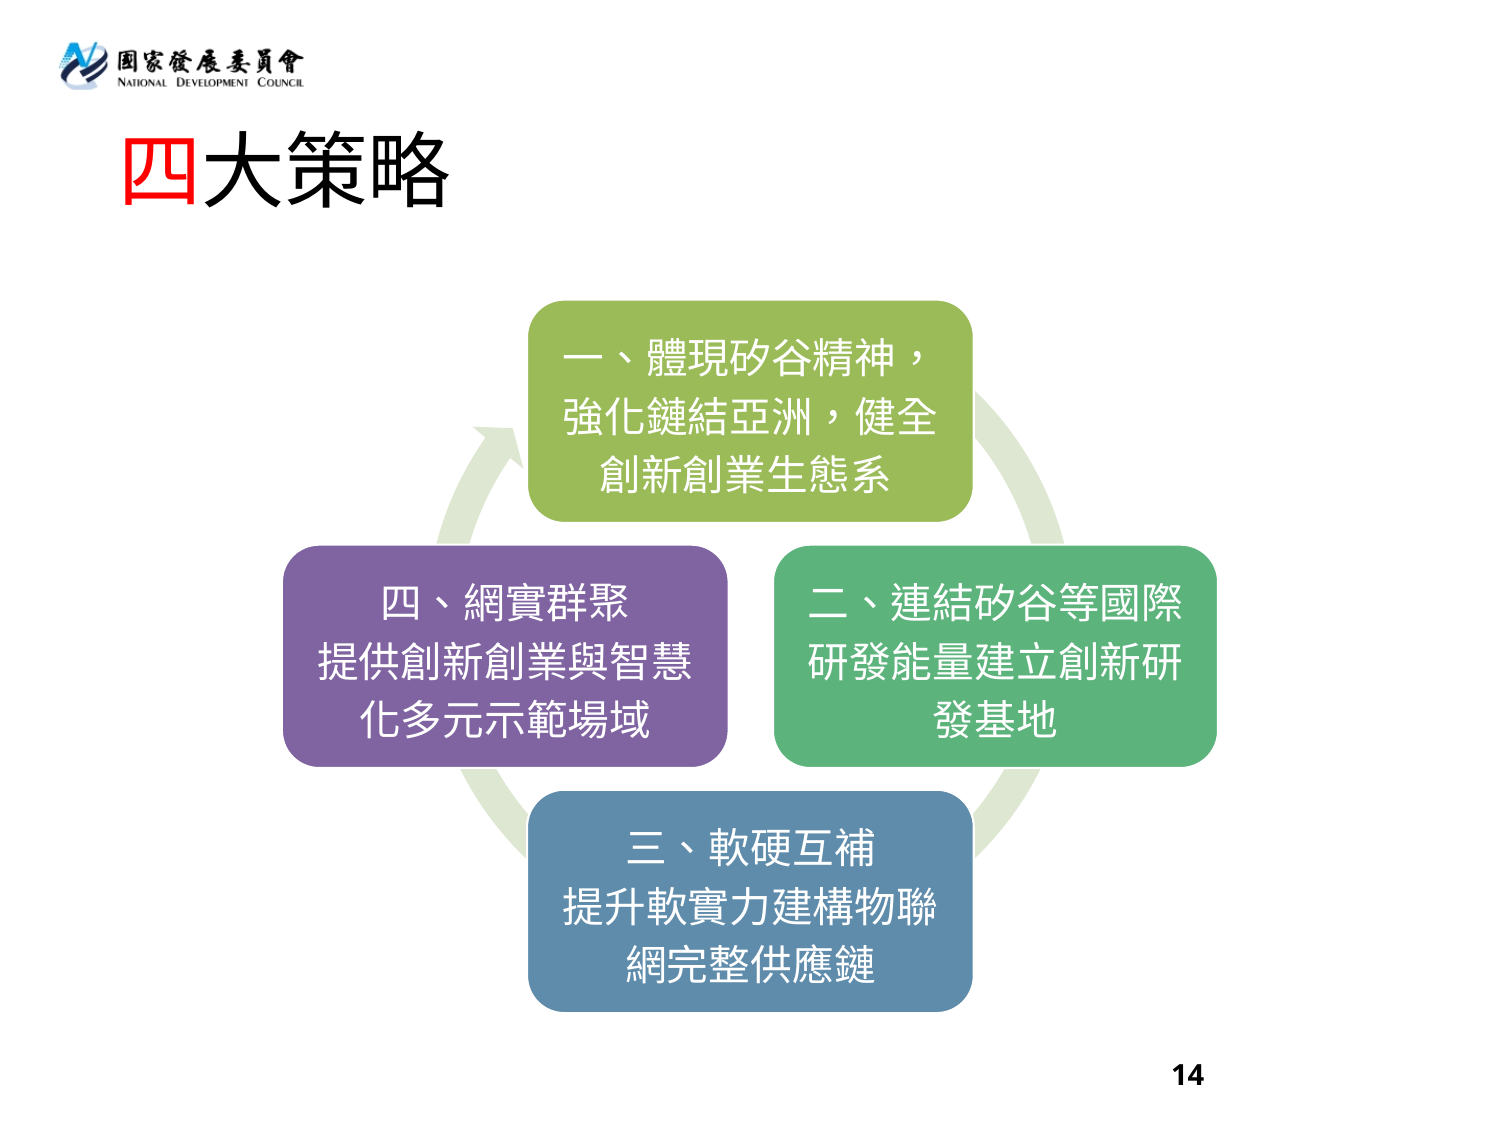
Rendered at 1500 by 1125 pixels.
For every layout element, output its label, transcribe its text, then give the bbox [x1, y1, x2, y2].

text_box [460, 769, 529, 860]
text_box 二、連結矽谷等國際研發能量建立創新研發基地 [772, 544, 1219, 769]
text_box [436, 426, 524, 544]
title 四大策略 [103, 59, 1397, 278]
text_box 14 [1156, 1045, 1500, 1106]
text_box 一、體現矽谷精神，強化鏈結亞洲，健全創新創業生態系 [527, 299, 974, 523]
text_box [972, 769, 1041, 860]
text_box 三、軟硬互補 提升軟實力建構物聯網完整供應鏈 [527, 789, 974, 1014]
text_box [974, 389, 1065, 544]
text_box 四、網實群聚 提供創新創業與智慧化多元示範場域 [281, 544, 729, 769]
